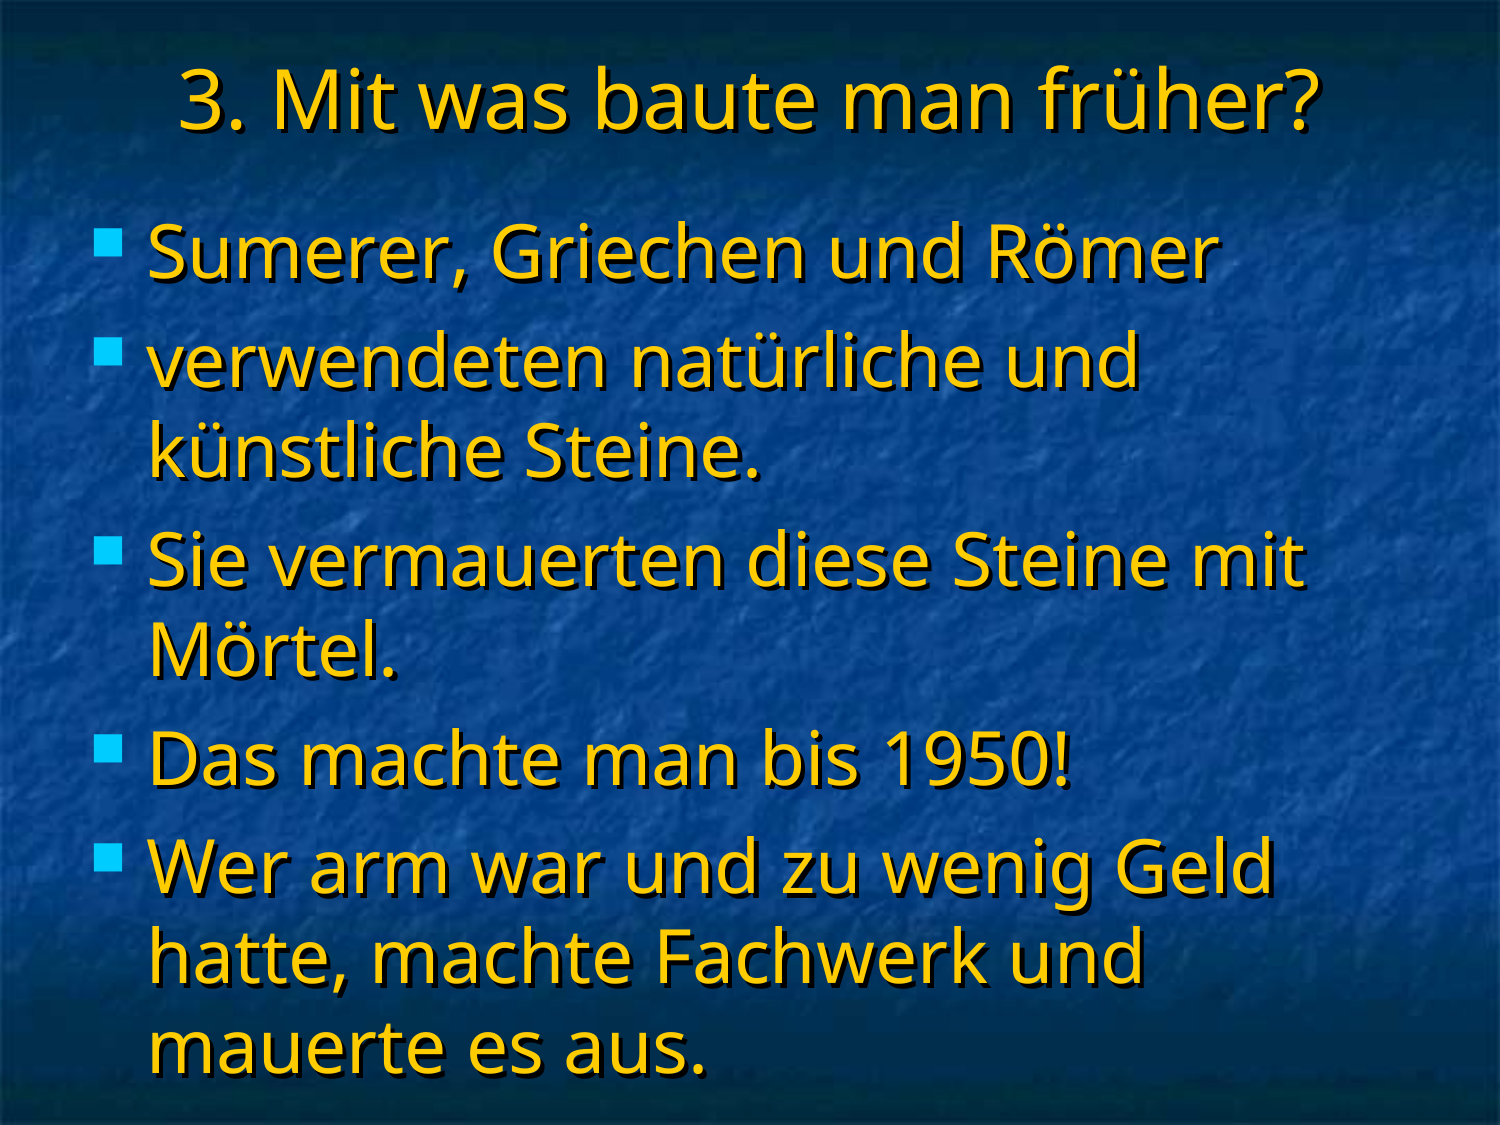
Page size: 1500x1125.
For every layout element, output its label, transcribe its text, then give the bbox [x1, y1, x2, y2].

list Sumerer, Griechen und Römer verwendeten natürliche und künstliche Steine. Sie vermauerten diese Steine mit Mörtel. Das machte man bis 1950! Wer arm war und zu wenig Geld hatte, machte Fachwerk und mauerte es aus. [75, 196, 1426, 872]
picture [574, 1054, 585, 1059]
picture [586, 1067, 594, 1073]
picture [0, 0, 1500, 1125]
picture [230, 1059, 245, 1068]
title 3. Mit was baute man früher? [58, 31, 1442, 161]
picture [239, 1067, 246, 1073]
picture [578, 1059, 592, 1068]
